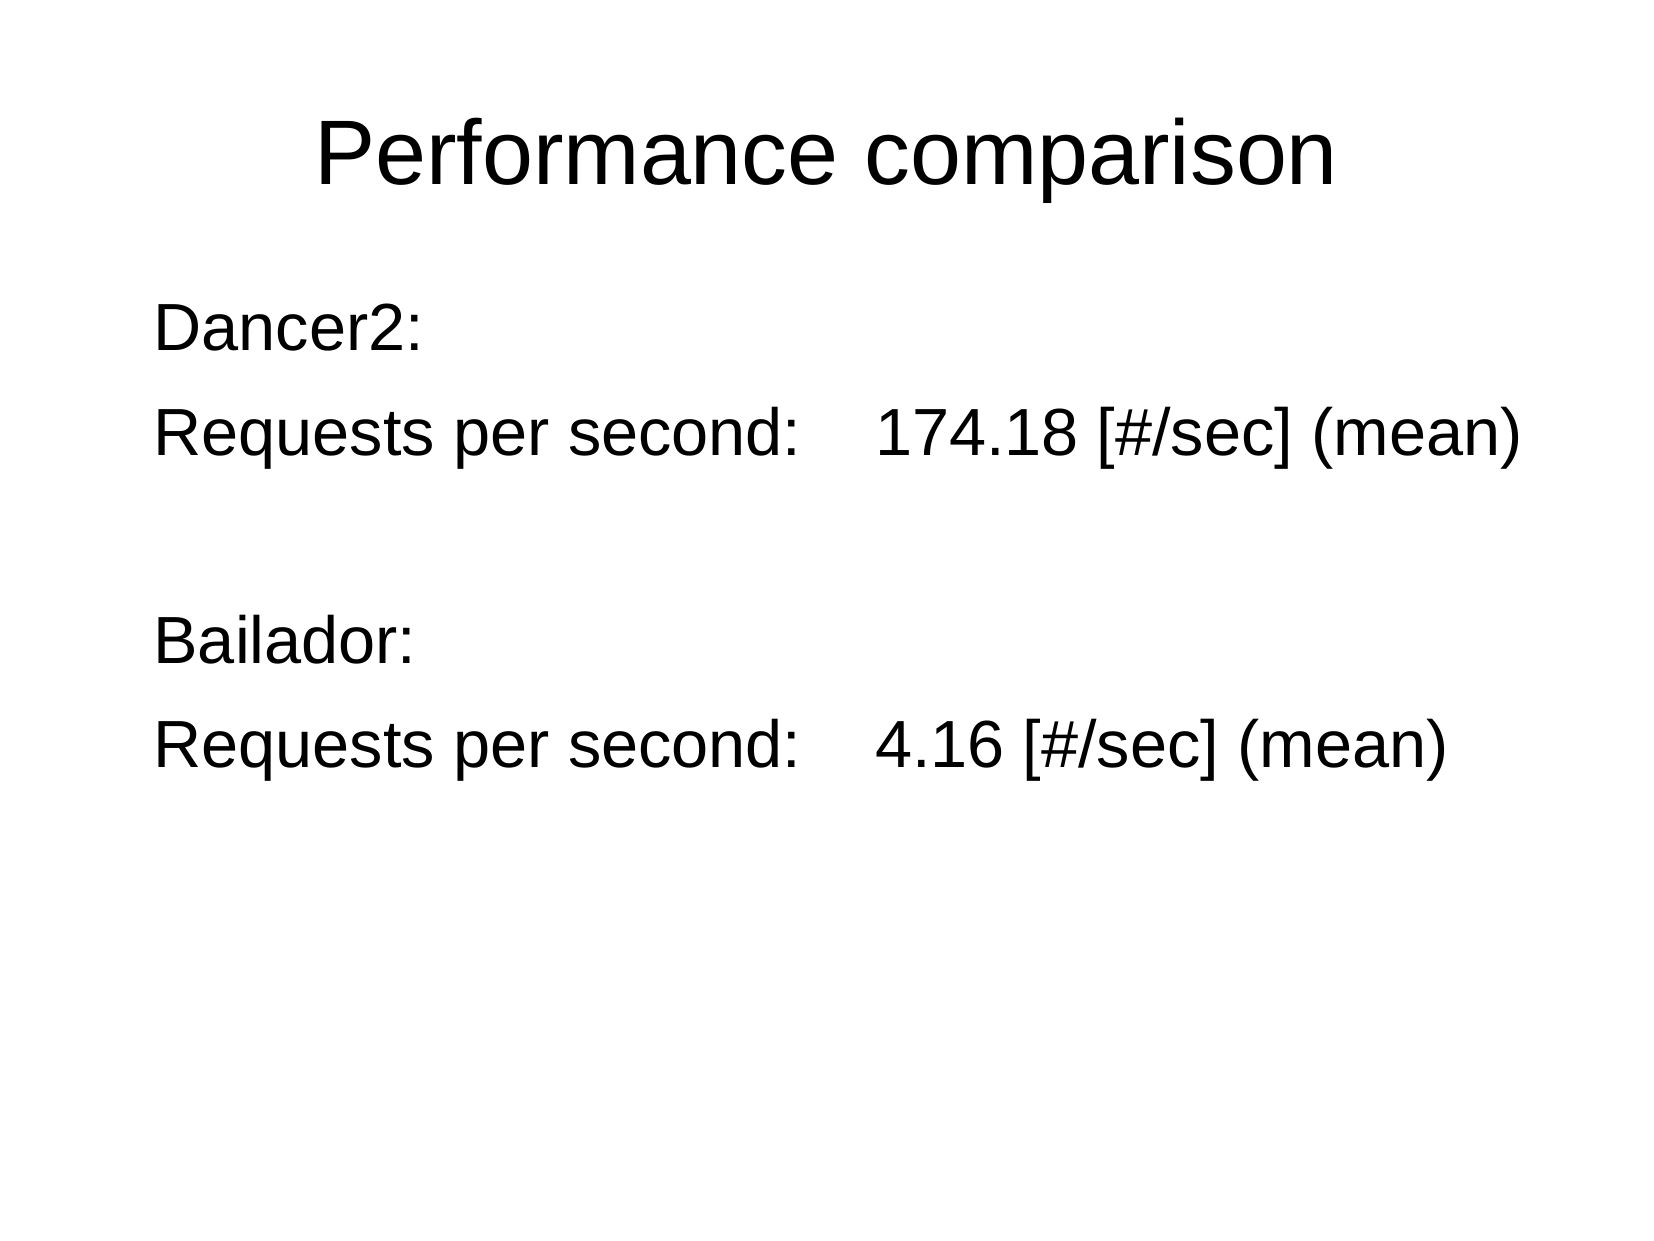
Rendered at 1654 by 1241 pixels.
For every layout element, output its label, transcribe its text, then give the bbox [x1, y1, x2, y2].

list Dancer2: Requests per second: 174.18 [#/sec] (mean) Bailador: Requests per second: 4.16 [#/sec] (mean) [82, 290, 1571, 1010]
title Performance comparison [82, 49, 1571, 257]
